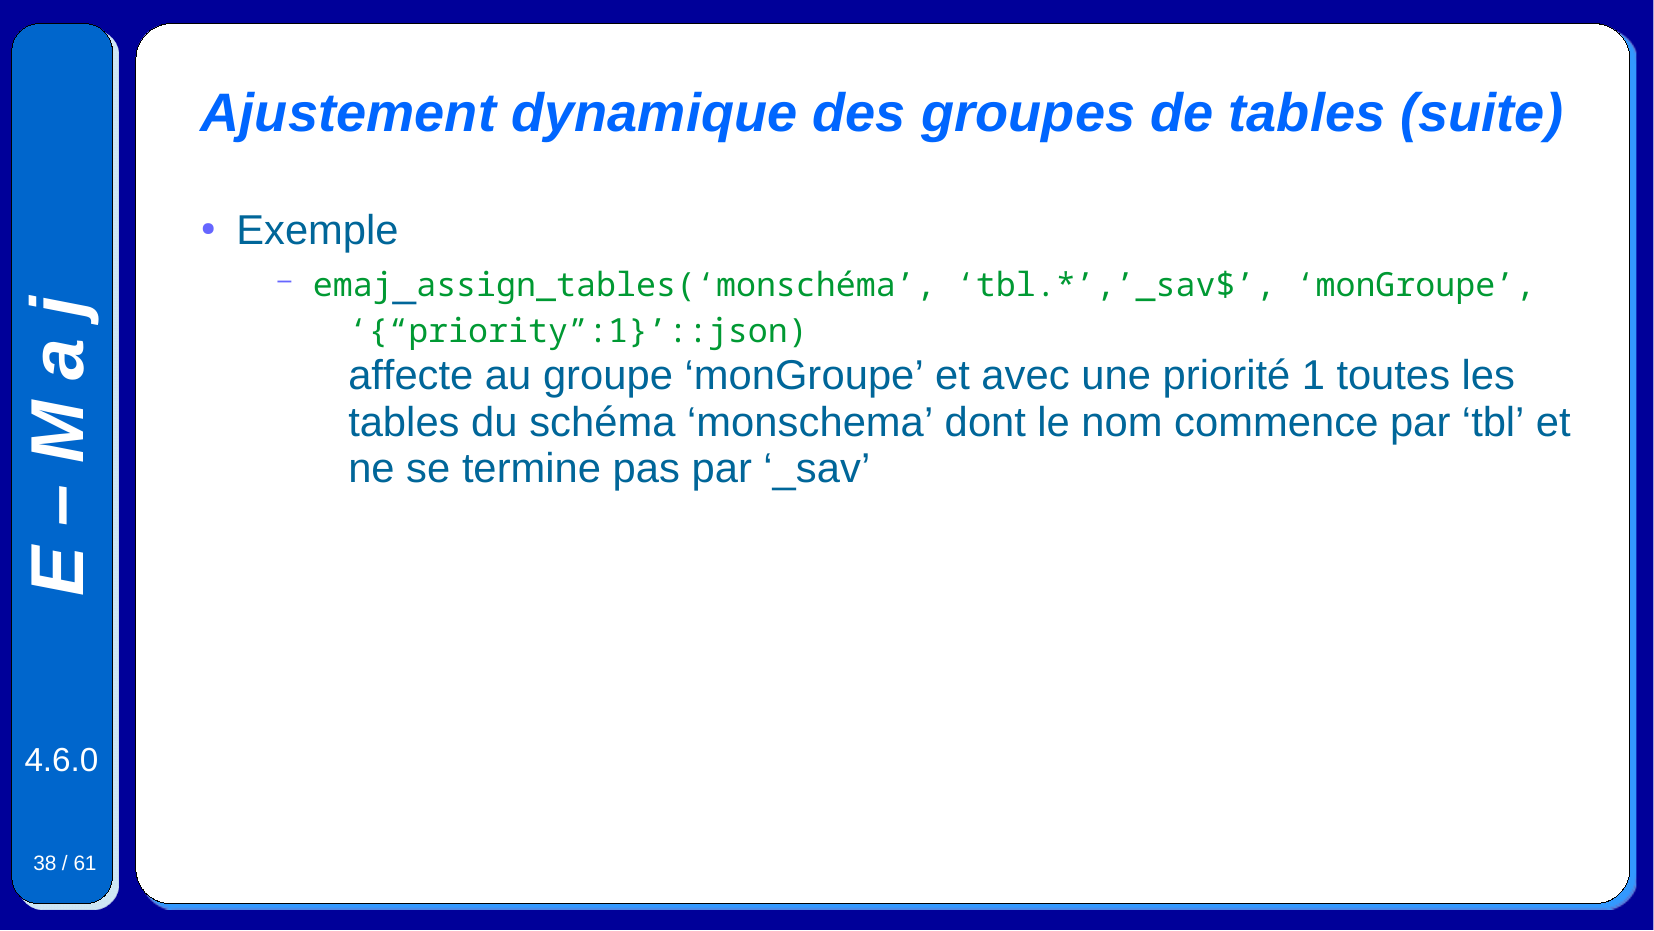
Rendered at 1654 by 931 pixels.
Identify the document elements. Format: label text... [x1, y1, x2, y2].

title Ajustement dynamique des groupes de tables (suite) [200, 34, 1575, 191]
list Exemple emaj_assign_tables(‘monschéma’, ‘tbl.*’,’_sav$’, ‘monGroupe’, ‘{“priority”:1}’::json) affecte au groupe ‘monGroupe’ et avec une priorité 1 toutes les tables du schéma ‘monschema’ dont le nom commence par ‘tbl’ et ne se termine pas par ‘_sav’ [177, 206, 1587, 829]
